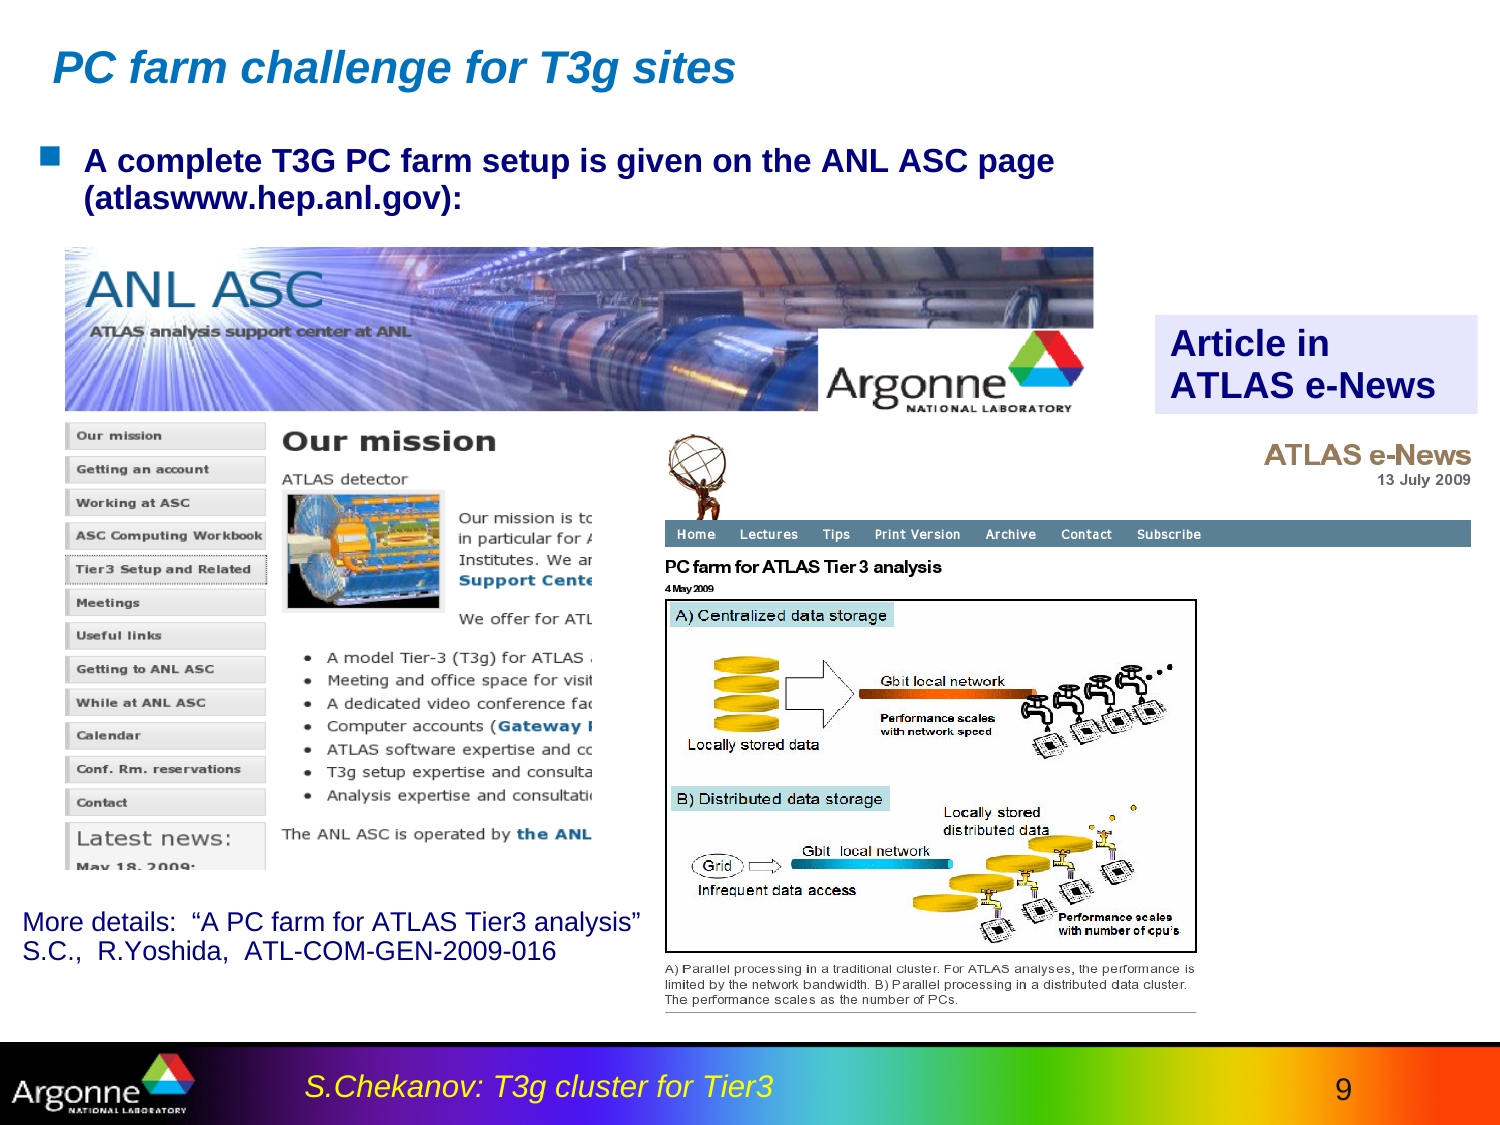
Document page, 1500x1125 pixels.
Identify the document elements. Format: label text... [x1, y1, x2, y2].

text_box Article in ATLAS e-News [1155, 314, 1478, 414]
picture [65, 247, 1491, 1013]
picture [0, 1042, 1500, 1125]
list A complete T3G PC farm setup is given on the ANL ASC page (atlaswww.hep.anl.gov): [37, 142, 1359, 899]
text_box More details: “A PC farm for ATLAS Tier3 analysis” S.C., R.Yoshida, ATL-COM-GEN-2009-016 [7, 899, 661, 1112]
title PC farm challenge for T3g sites [52, 33, 1358, 99]
